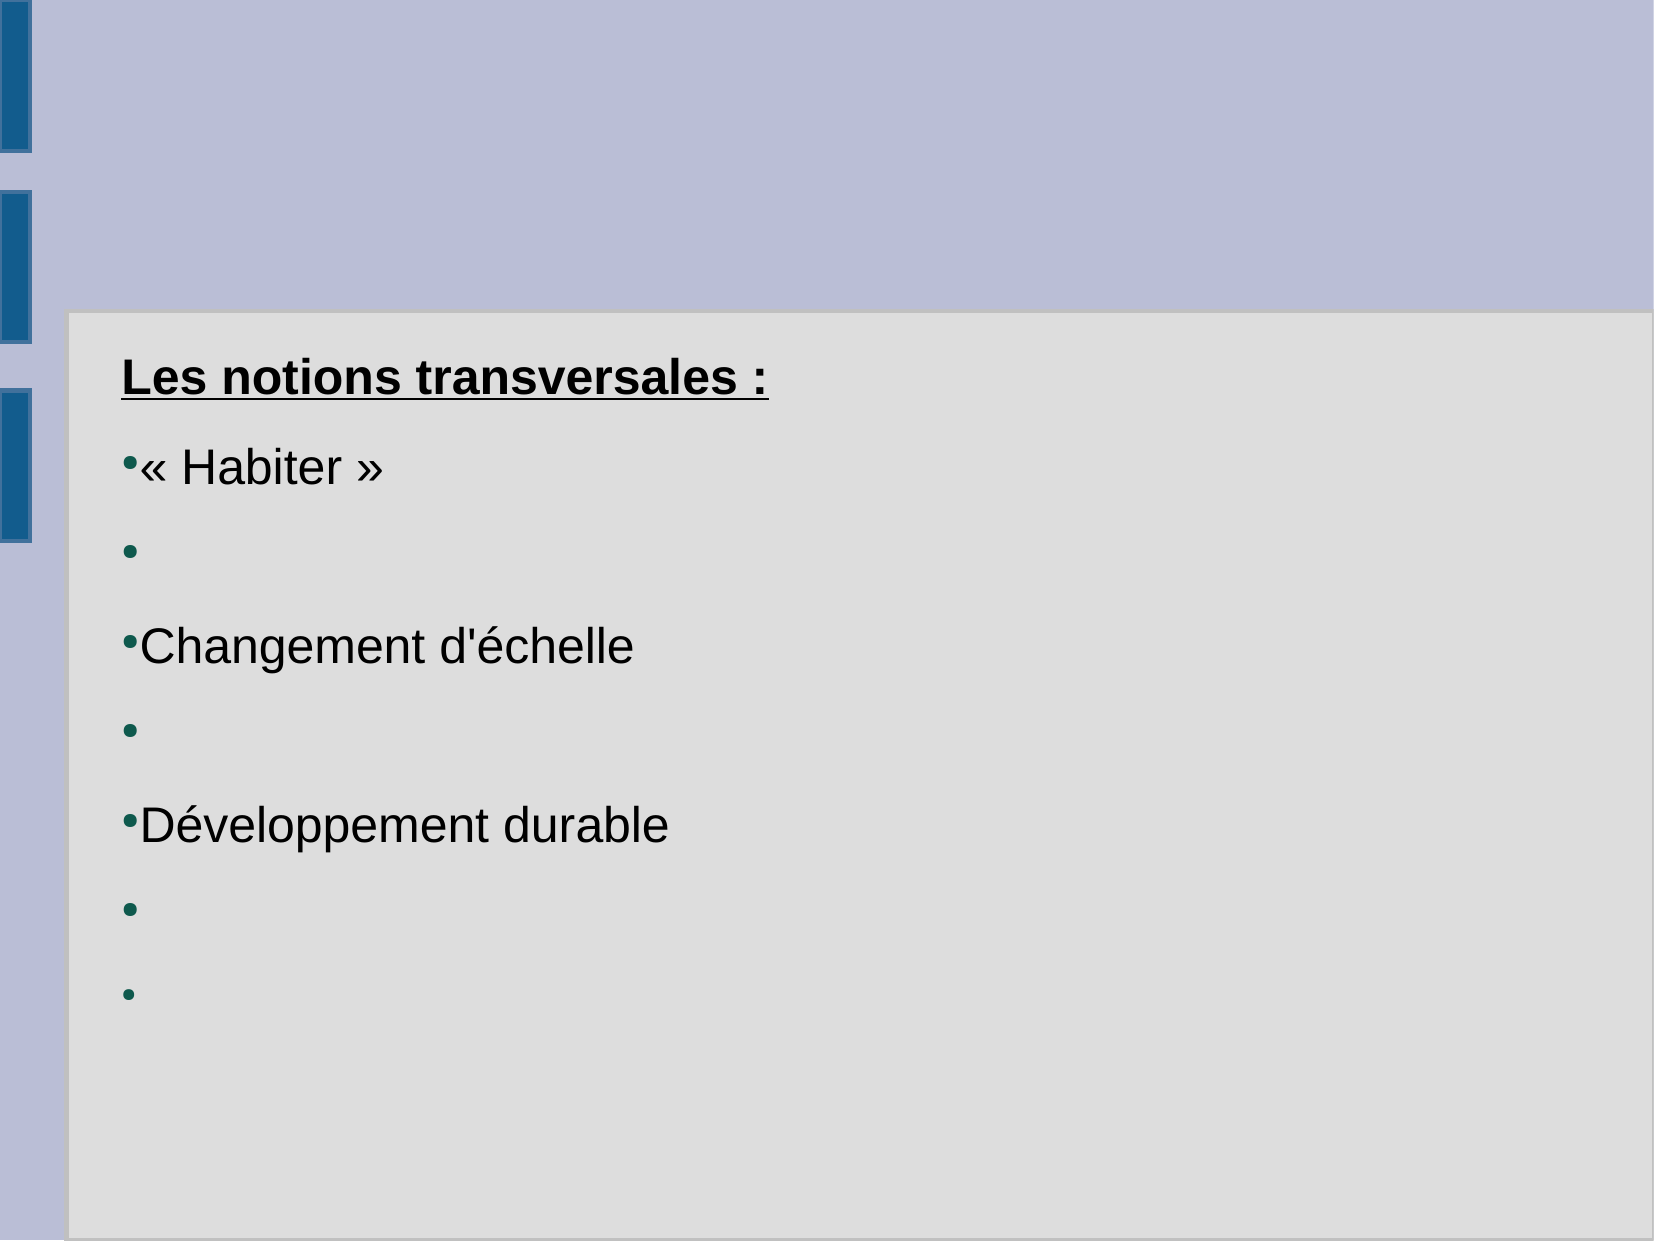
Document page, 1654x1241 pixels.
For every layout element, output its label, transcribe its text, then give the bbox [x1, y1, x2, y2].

text_box [94, 342, 1548, 414]
list Les notions transversales : « Habiter » Changement d'échelle Développement durable [121, 344, 1534, 1127]
